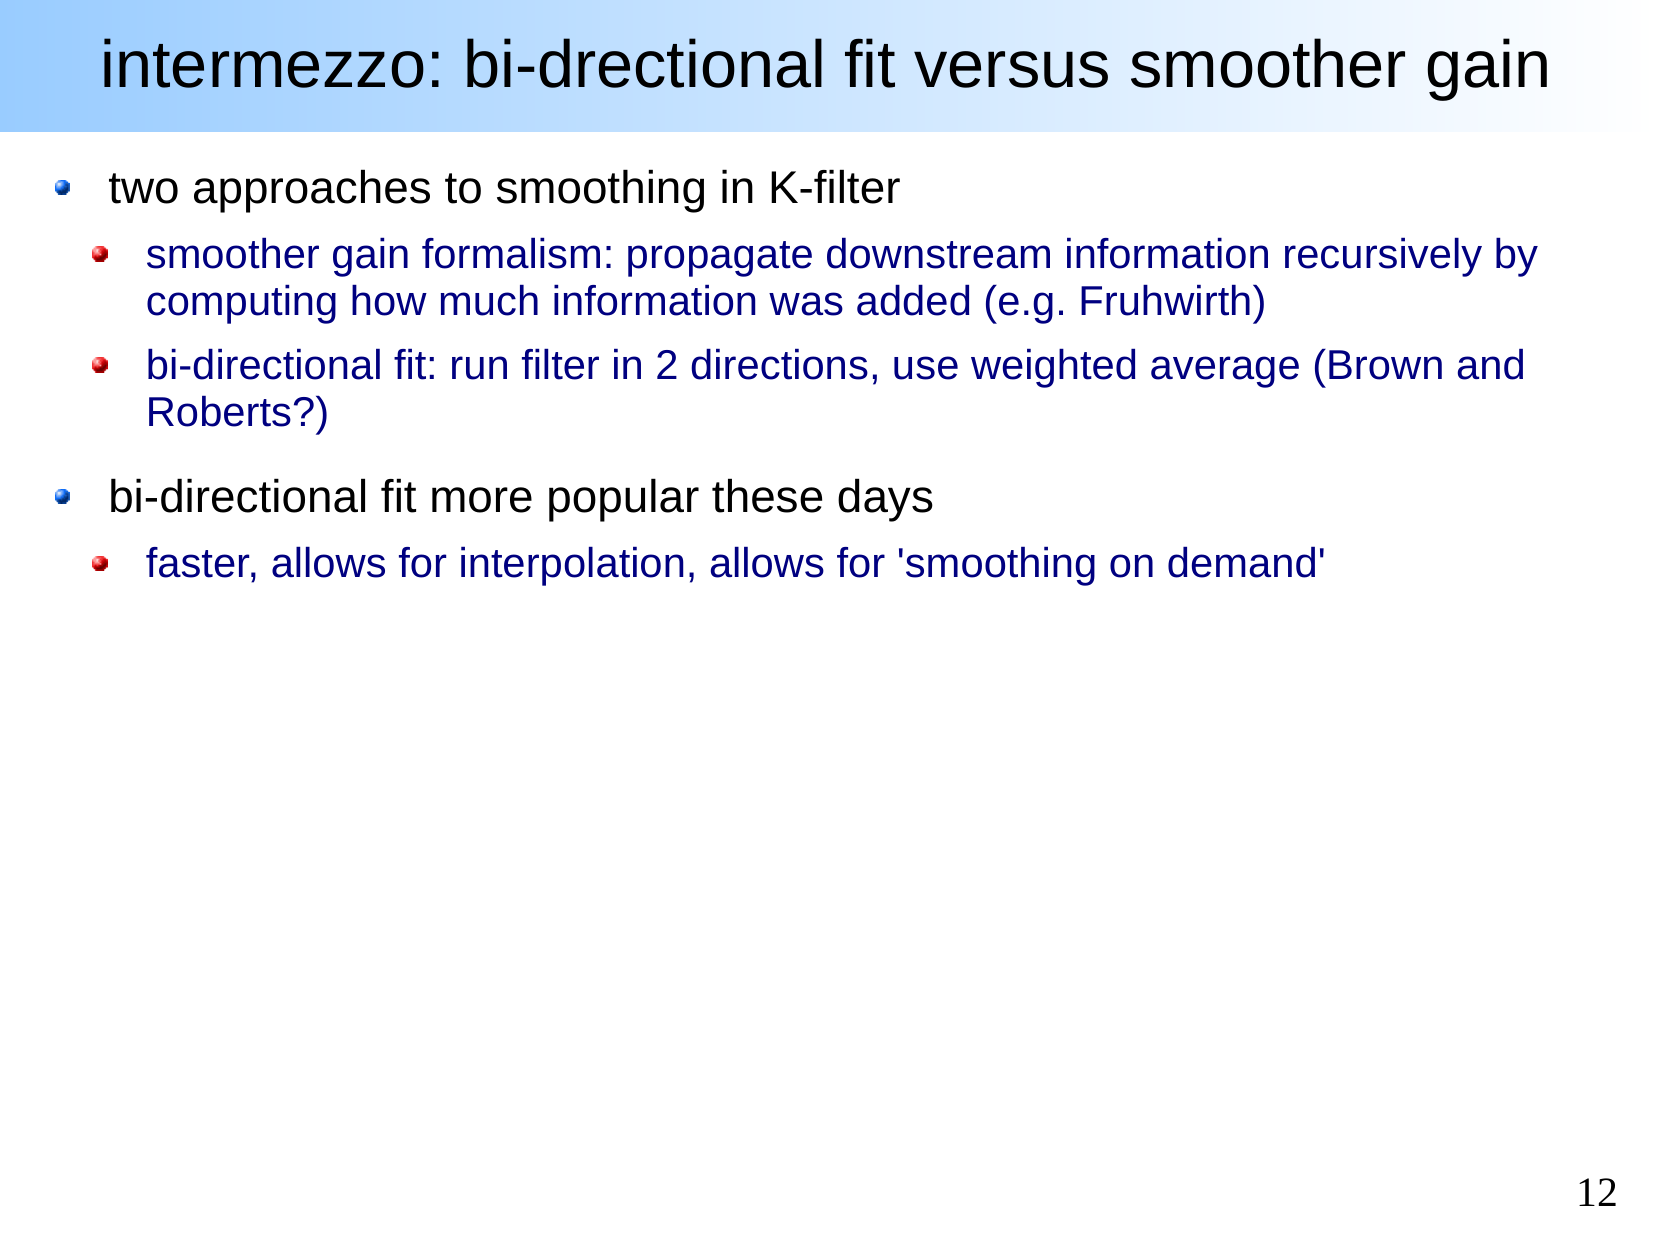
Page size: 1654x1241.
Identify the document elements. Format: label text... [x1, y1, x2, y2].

title intermezzo: bi-drectional fit versus smoother gain [82, 19, 1571, 108]
list two approaches to smoothing in K-filter smoother gain formalism: propagate downstream information recursively by computing how much information was added (e.g. Fruhwirth) bi-directional fit: run filter in 2 directions, use weighted average (Brown and Roberts?) bi-directional fit more popular these days faster, allows for interpolation, allows for 'smoothing on demand' [37, 161, 1618, 1214]
